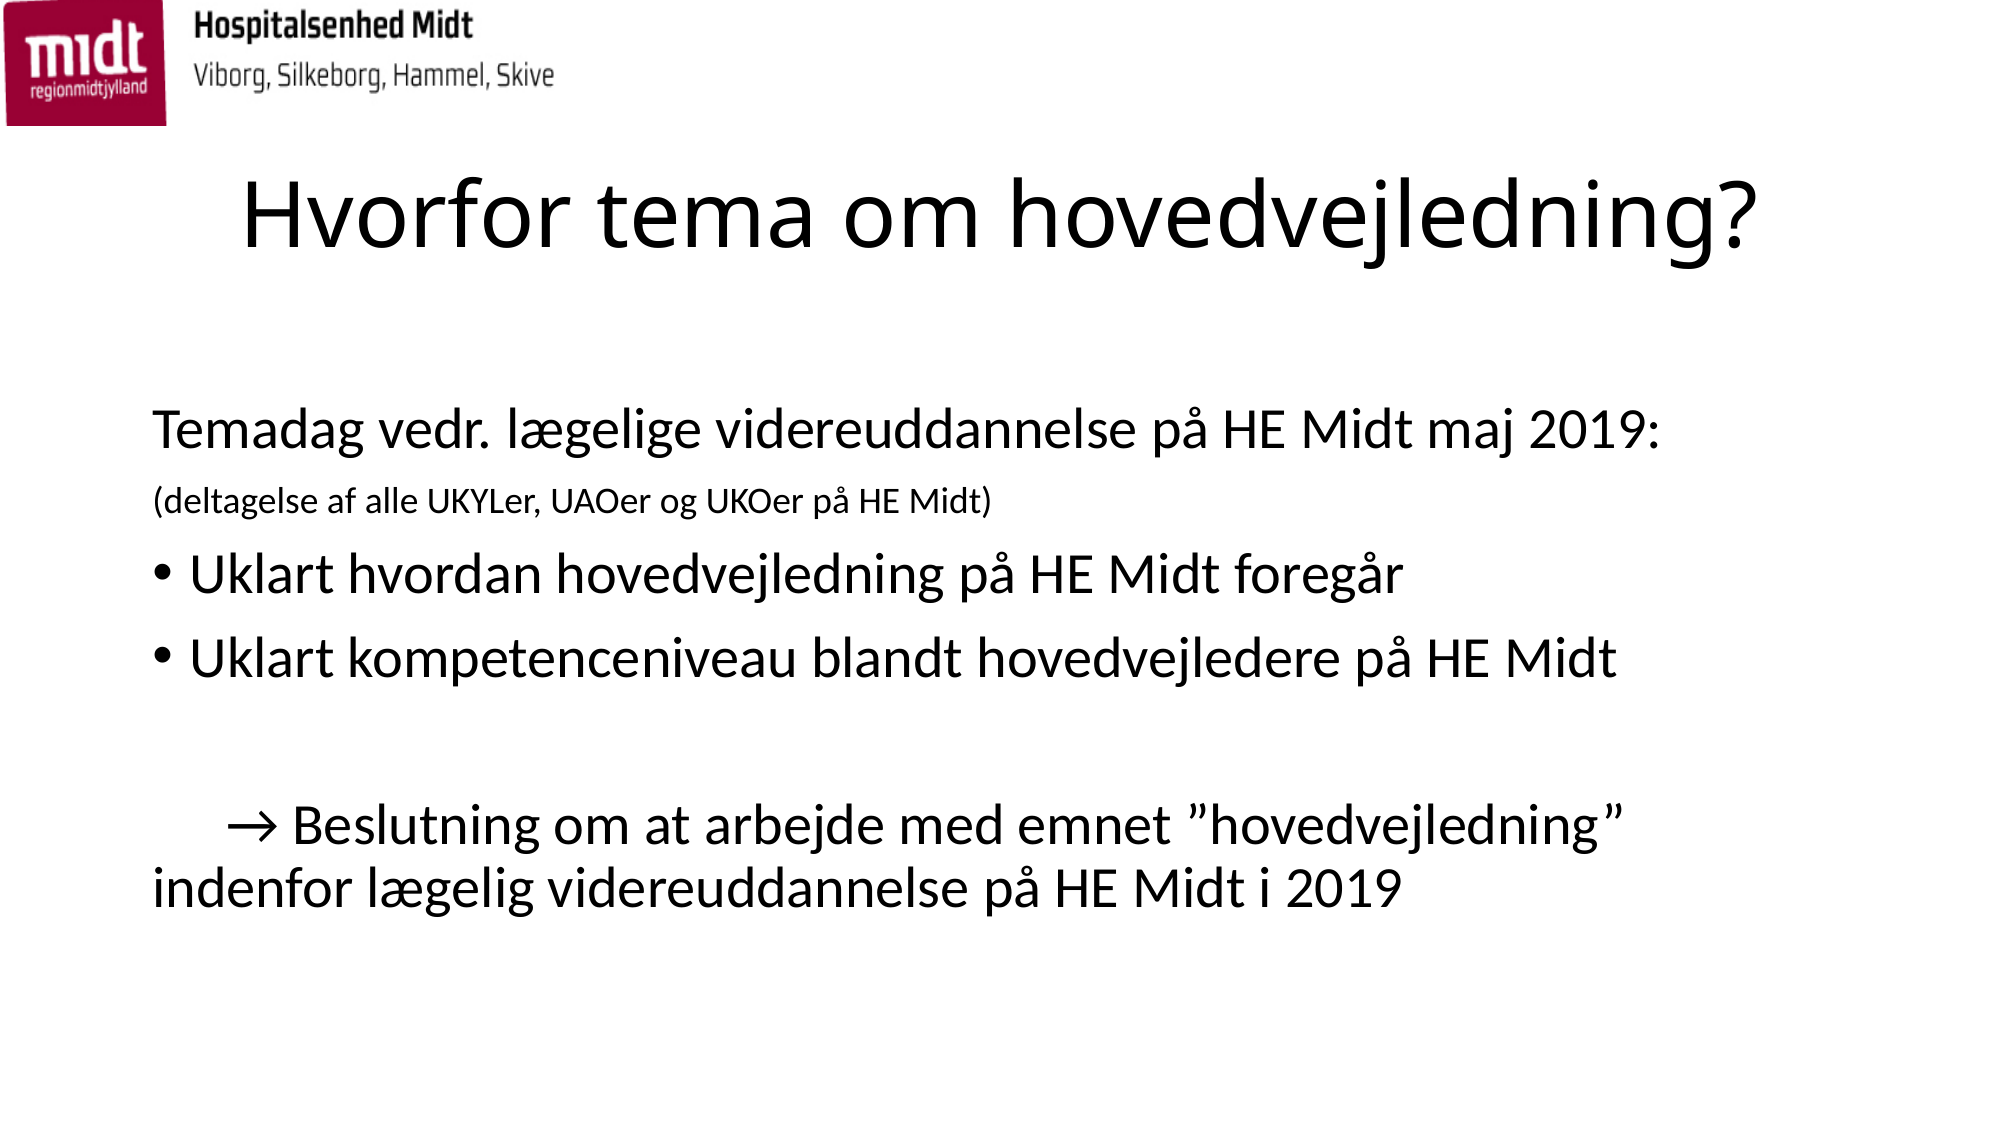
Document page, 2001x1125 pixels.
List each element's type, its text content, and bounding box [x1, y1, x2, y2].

picture [0, 0, 569, 126]
list Temadag vedr. lægelige videreuddannelse på HE Midt maj 2019: (deltagelse af alle UKYLer, UAOer og UKOer på HE Midt) Uklart hvordan hovedvejledning på HE Midt foregår Uklart kompetenceniveau blandt hovedvejledere på HE Midt → Beslutning om at arbejde med emnet ”hovedvejledning” indenfor lægelig videreuddannelse på HE Midt i 2019 [137, 299, 1863, 1014]
title Hvorfor tema om hovedvejledning? [137, 59, 1863, 278]
